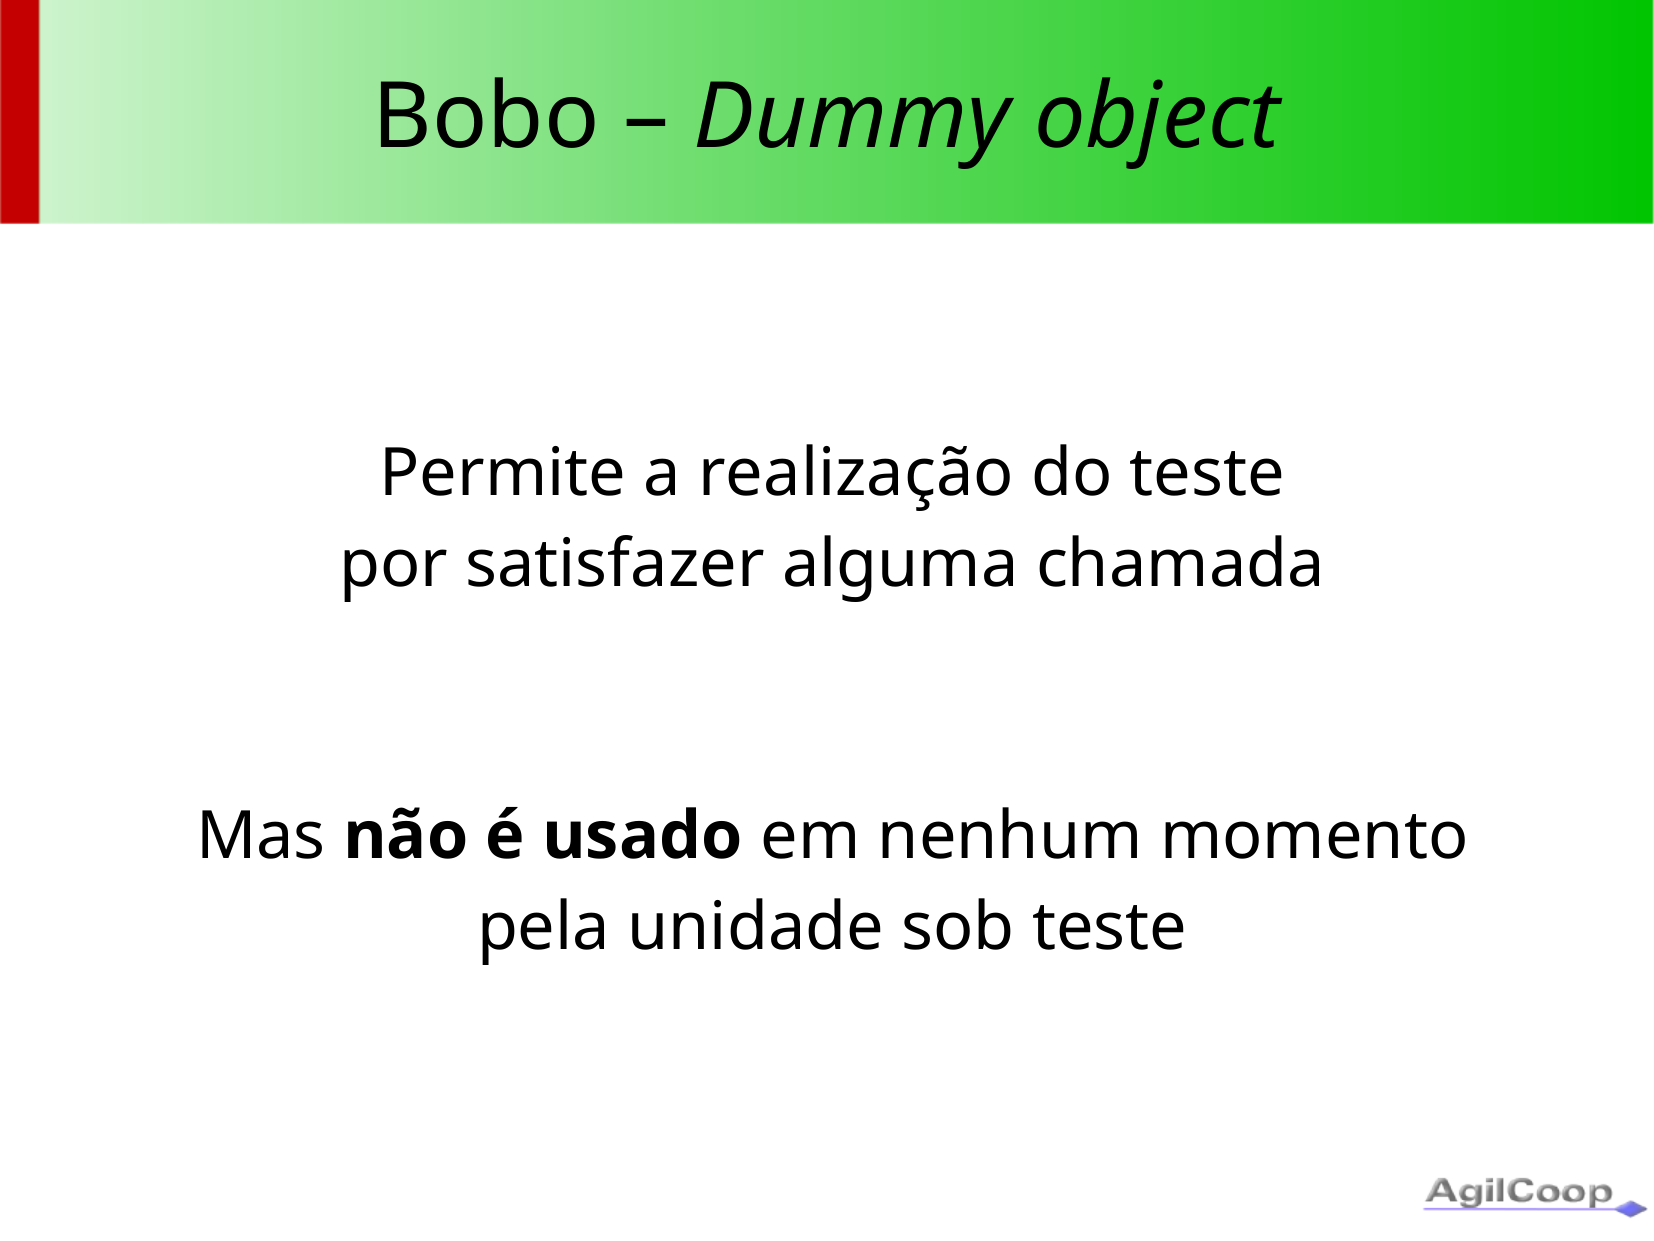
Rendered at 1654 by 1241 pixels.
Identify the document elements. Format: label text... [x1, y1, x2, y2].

subtitle Permite a realização do teste por satisfazer alguma chamada Mas não é usado em nenhum momento pela unidade sob teste [59, 271, 1607, 1123]
picture [0, 0, 1654, 1241]
title Bobo – Dummy object [82, 8, 1571, 216]
